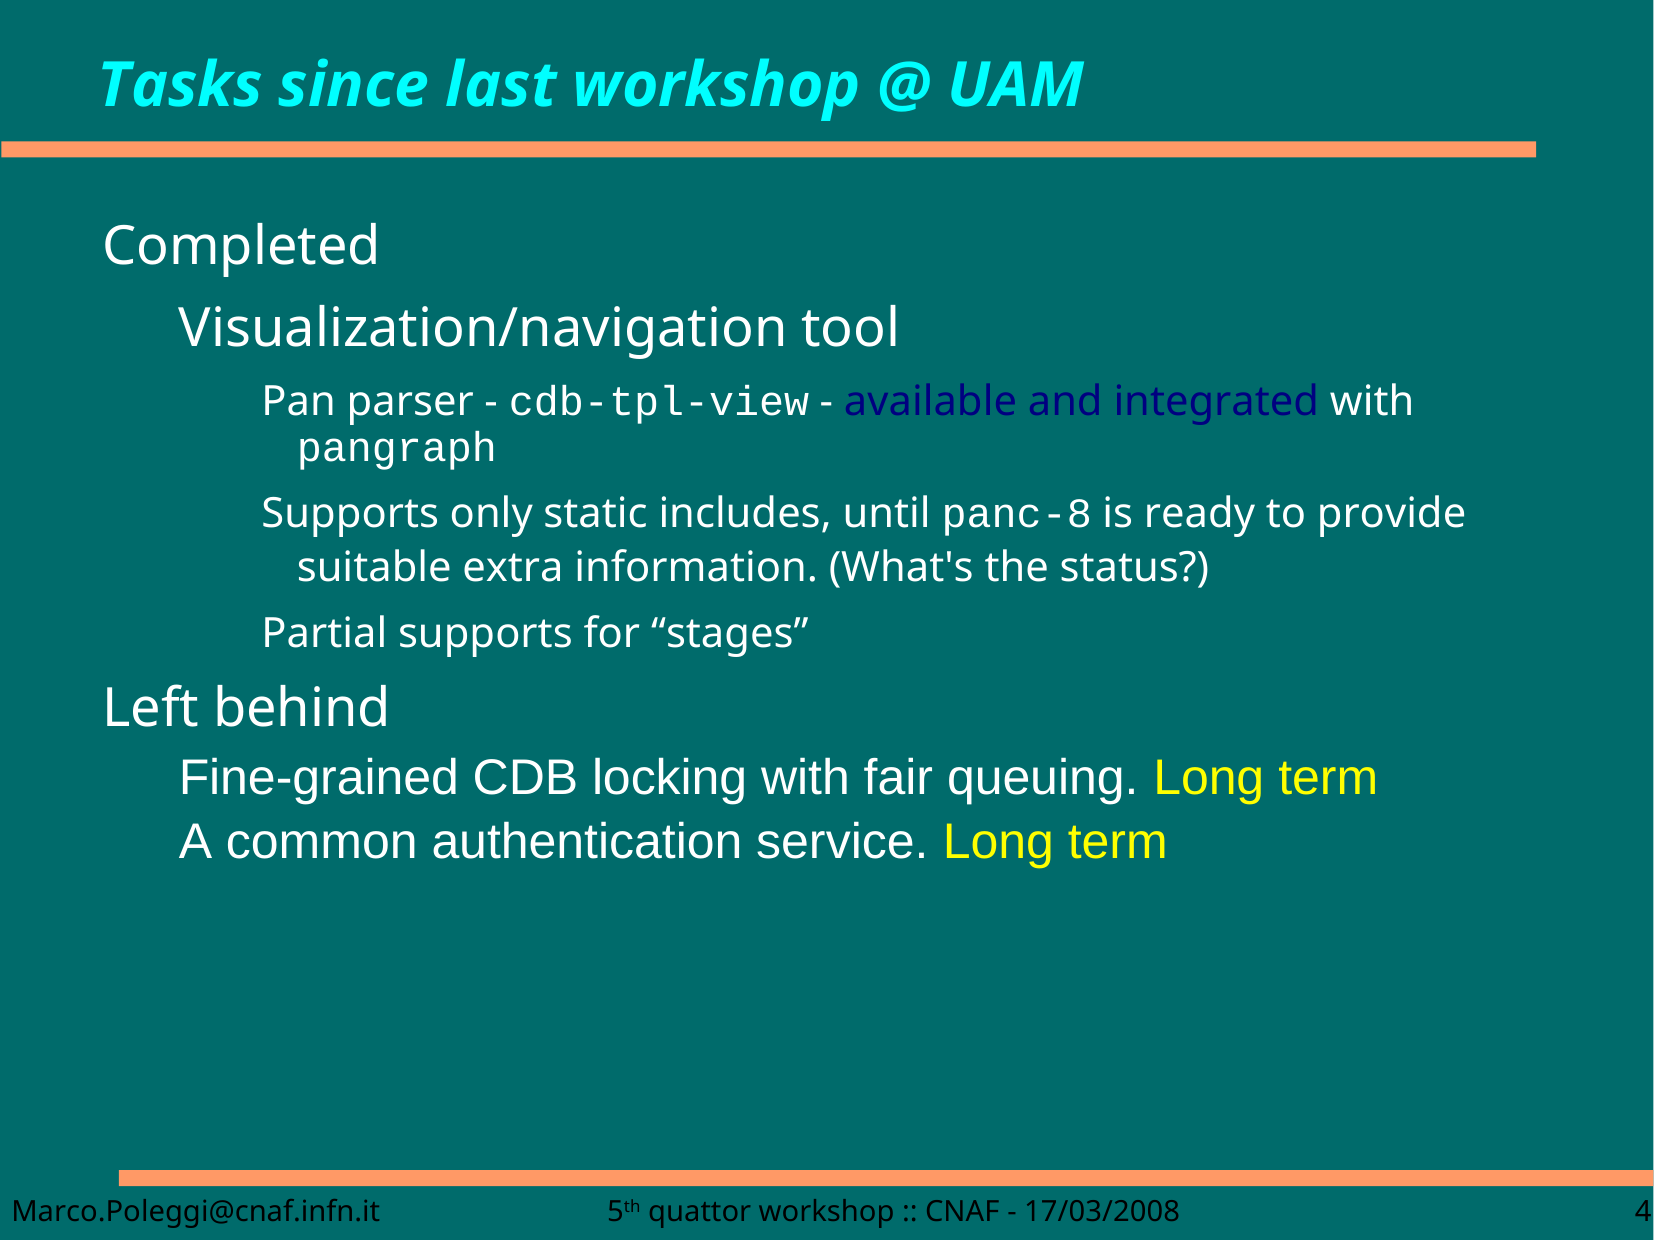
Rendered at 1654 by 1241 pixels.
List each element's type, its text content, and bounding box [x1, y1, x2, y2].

list Completed Visualization/navigation tool Pan parser - cdb-tpl-view - available and integrated with pangraph Supports only static includes, until panc-8 is ready to provide suitable extra information. (What's the status?) Partial supports for “stages” Left behind Fine-grained CDB locking with fair queuing. Long term A common authentication service. Long term [84, 208, 1583, 1132]
title Tasks since last workshop @ UAM [97, 28, 1510, 136]
